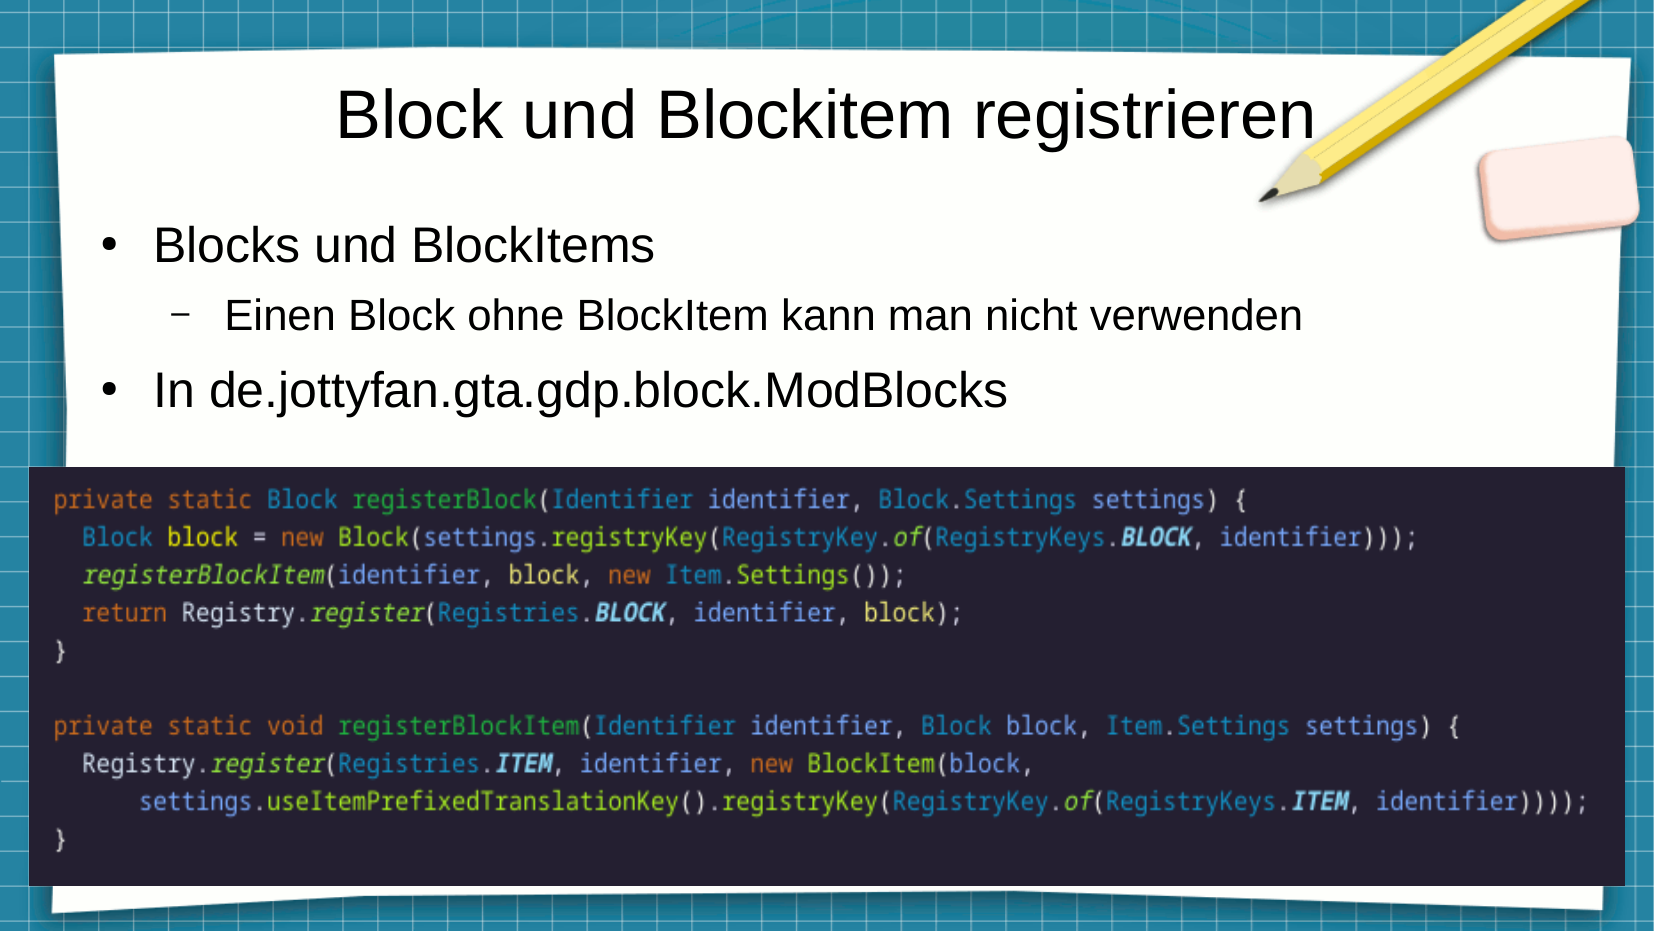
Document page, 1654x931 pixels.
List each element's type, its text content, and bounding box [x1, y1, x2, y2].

picture [0, 0, 1654, 931]
list Blocks und BlockItems Einen Block ohne BlockItem kann man nicht verwenden In de.jottyfan.gta.gdp.block.ModBlocks [82, 217, 1571, 467]
title Block und Blockitem registrieren [82, 37, 1571, 193]
